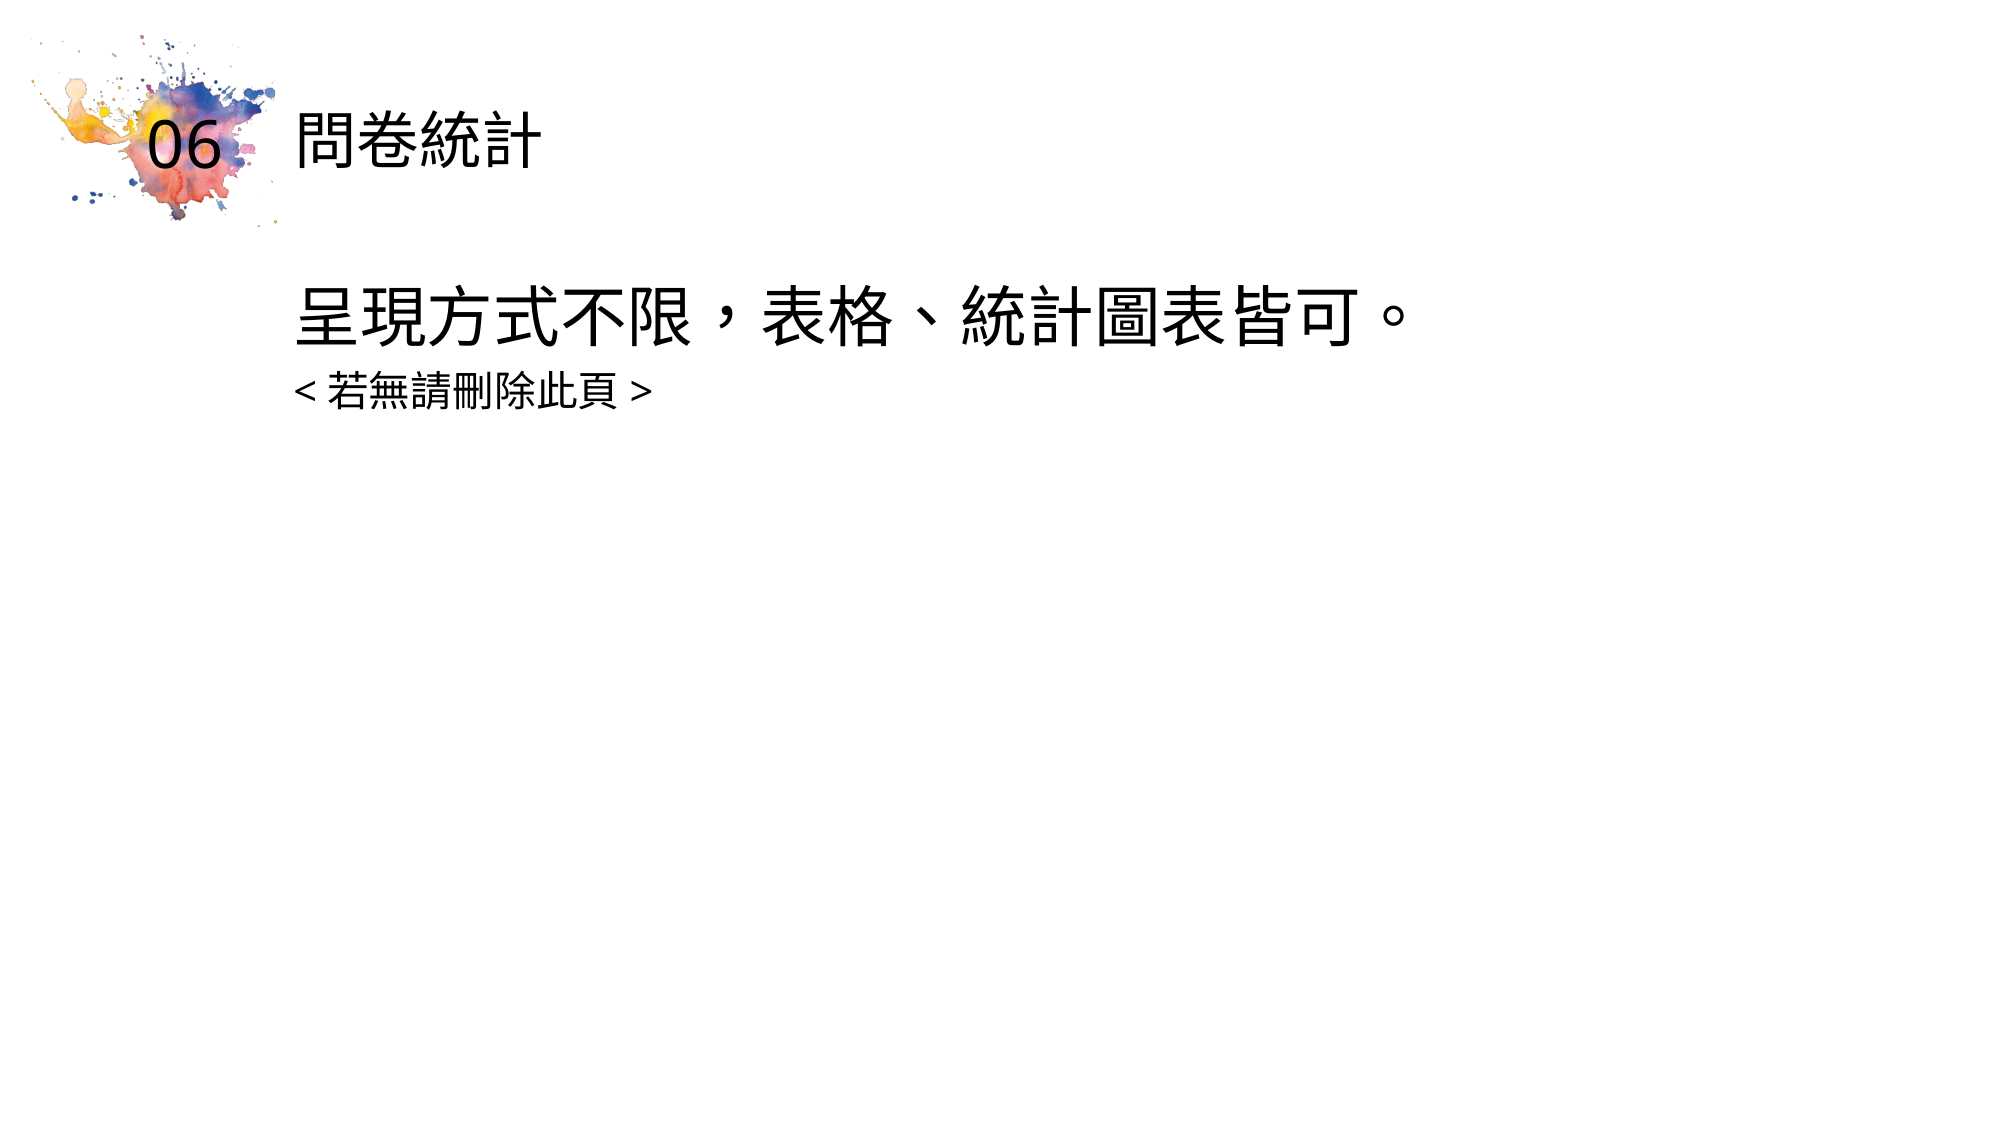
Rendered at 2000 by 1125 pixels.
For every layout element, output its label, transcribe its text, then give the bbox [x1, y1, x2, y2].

list 呈現方式不限，表格、統計圖表皆可。 <若無請刪除此頁> [278, 267, 1875, 1017]
title 問卷統計 [279, 45, 1872, 233]
